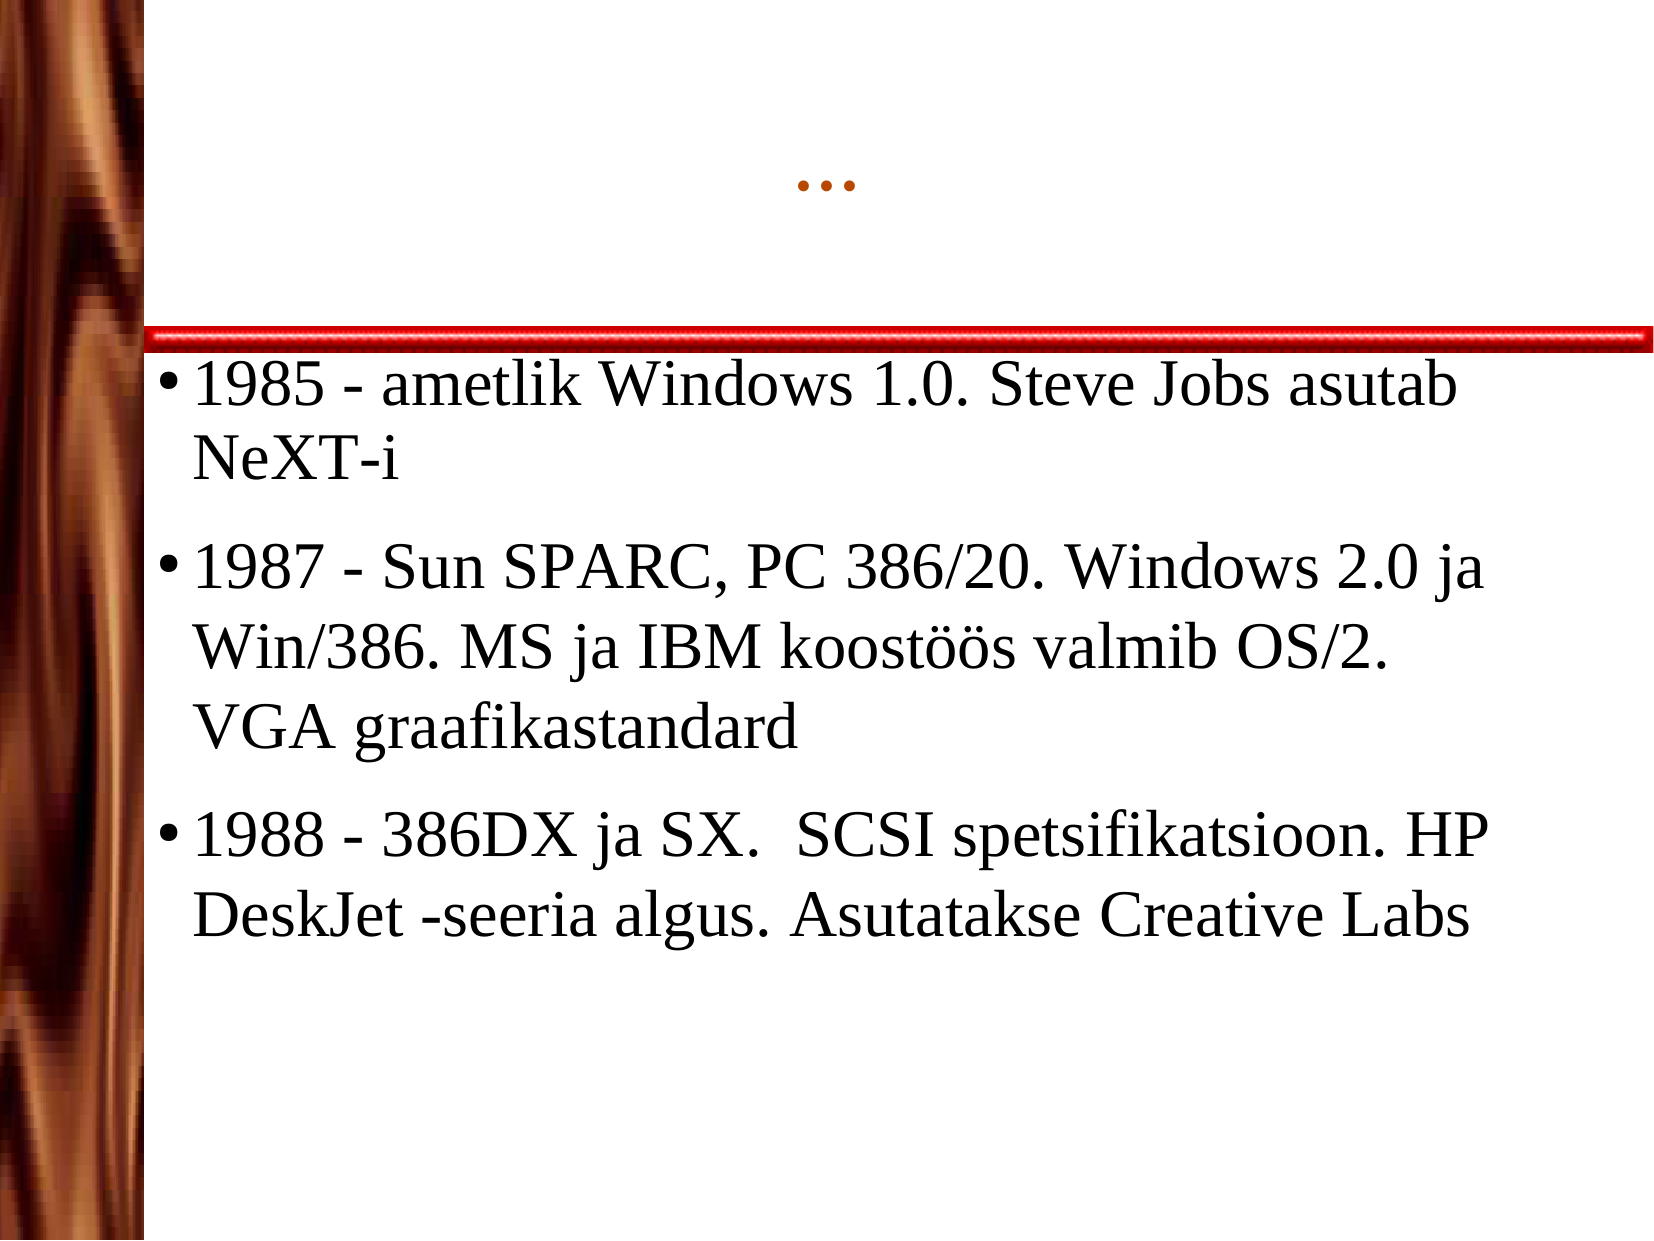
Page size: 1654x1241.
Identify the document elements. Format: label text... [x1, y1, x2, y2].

picture [0, 0, 1654, 1240]
list 1985 - ametlik Windows 1.0. Steve Jobs asutab NeXT-i 1987 - Sun SPARC, PC 386/20. Windows 2.0 ja Win/386. MS ja IBM koostöös valmib OS/2. VGA graafikastandard 1988 - 386DX ja SX. SCSI spetsifikatsioon. HP DeskJet -seeria algus. Asutatakse Creative Labs [121, 344, 1533, 1126]
title ... [121, 100, 1533, 312]
